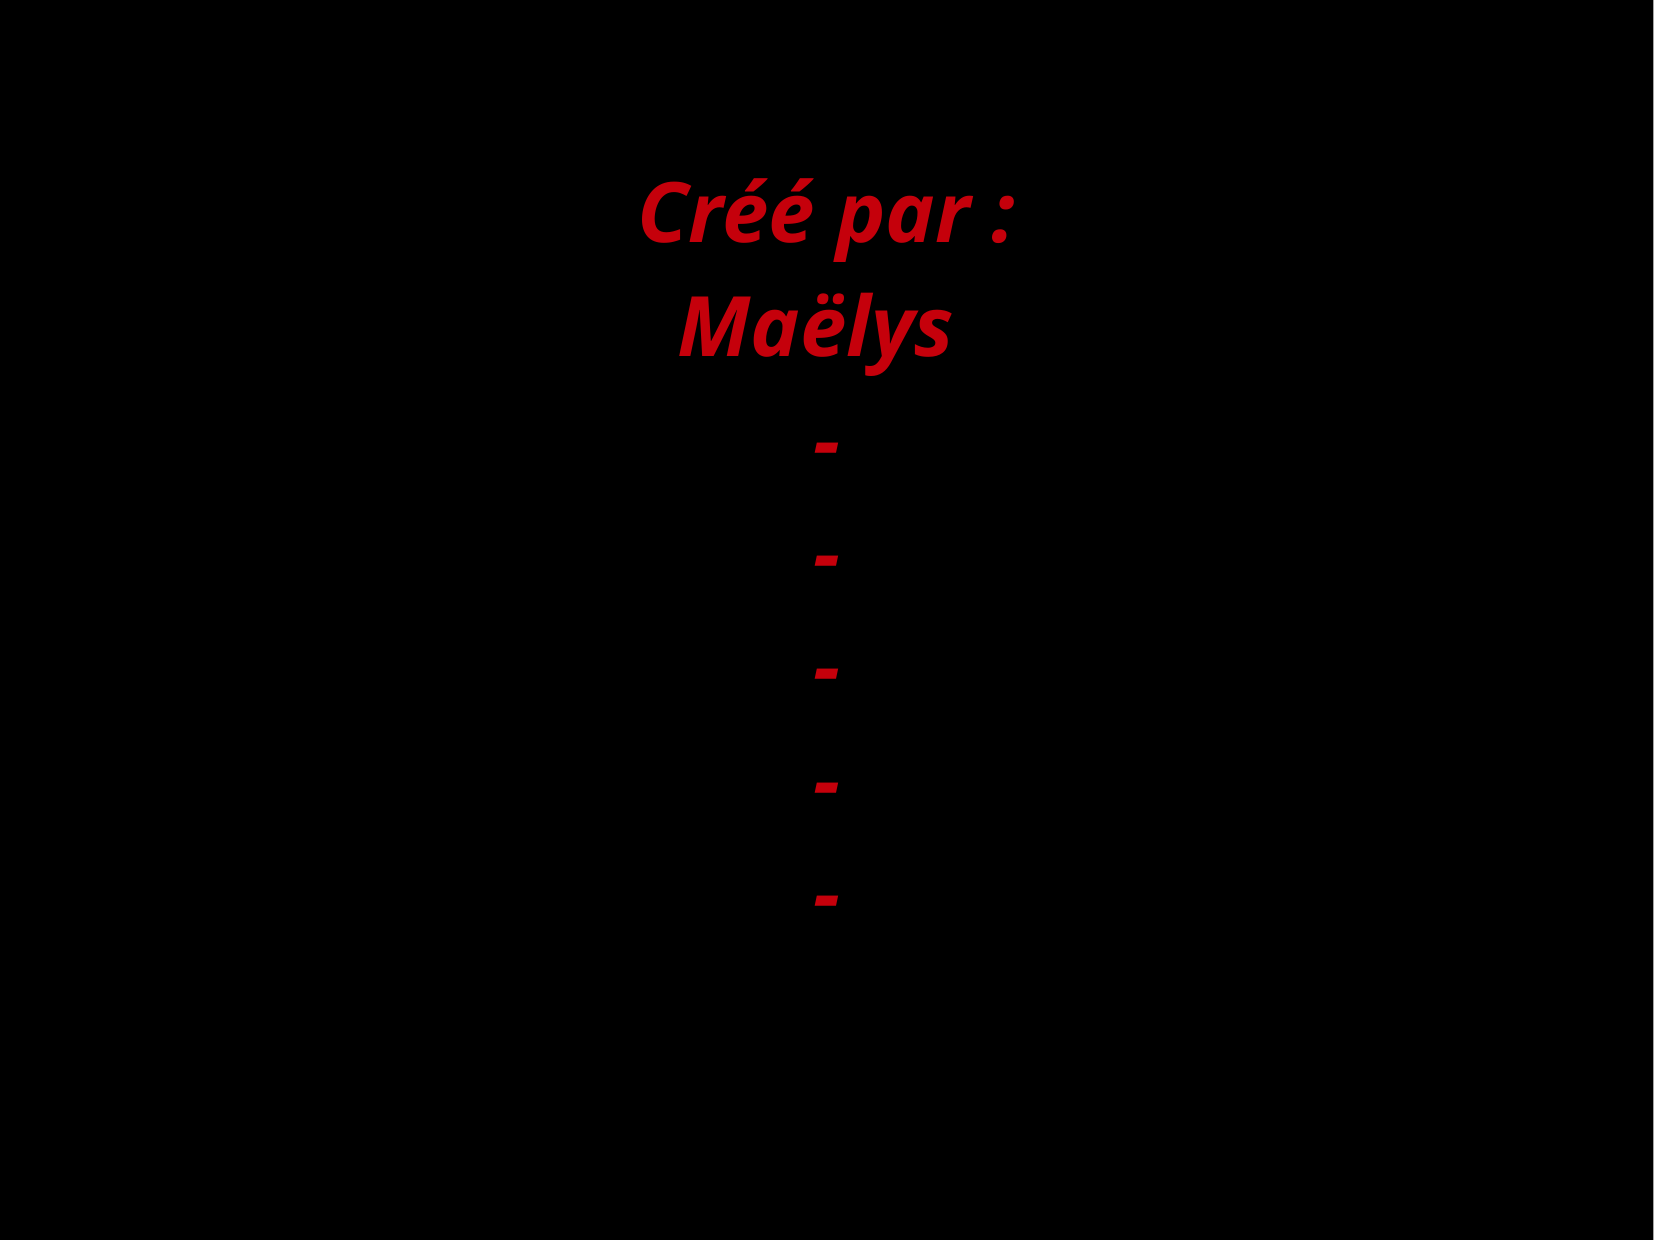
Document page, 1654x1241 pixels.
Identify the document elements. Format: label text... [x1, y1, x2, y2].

subtitle Créé par : Maëlys - - - - - [82, 49, 1571, 1109]
